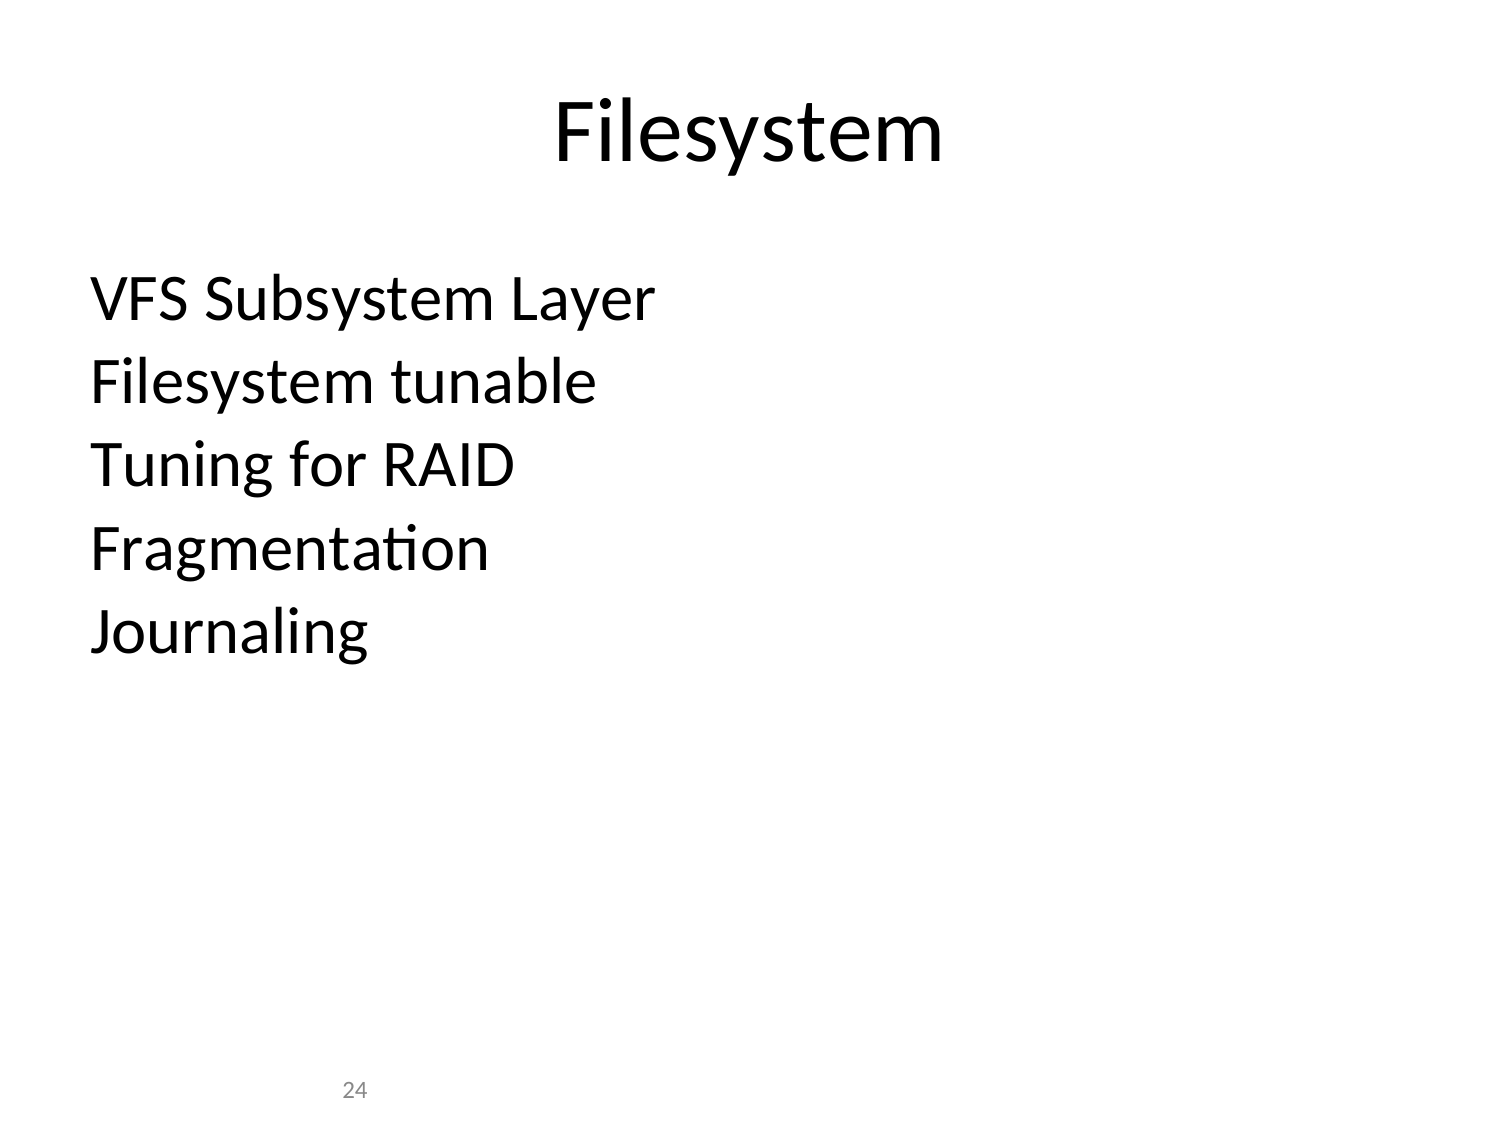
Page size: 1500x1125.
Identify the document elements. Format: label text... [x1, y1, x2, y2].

text_box VFS Subsystem Layer Filesystem tunable Tuning for RAID Fragmentation Journaling [75, 262, 1426, 1005]
text_box Filesystem [75, 45, 1426, 233]
text_box <number> [327, 1074, 1207, 1111]
